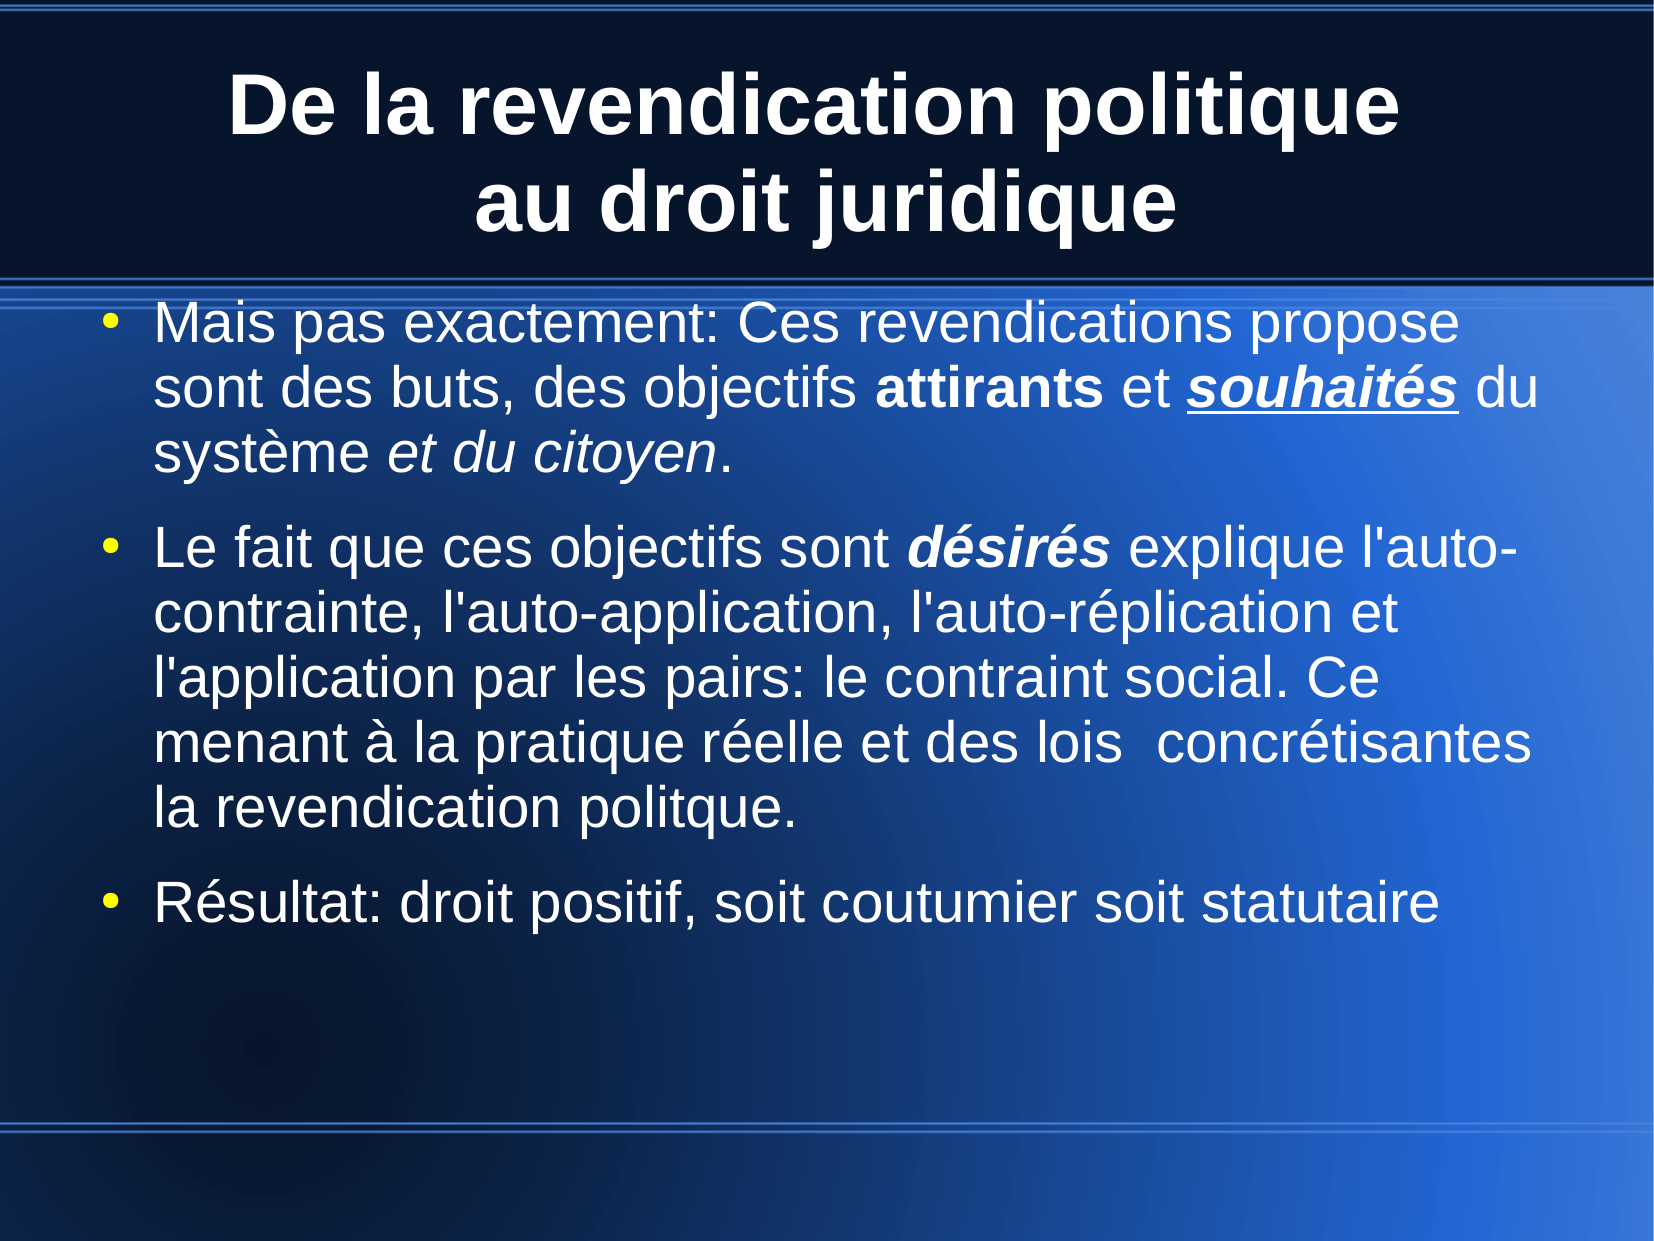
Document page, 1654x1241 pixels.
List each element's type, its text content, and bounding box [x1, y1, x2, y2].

title De la revendication politique au droit juridique [82, 49, 1571, 257]
list Mais pas exactement: Ces revendications propose sont des buts, des objectifs attirants et souhaités du système et du citoyen. Le fait que ces objectifs sont désirés explique l'auto-contrainte, l'auto-application, l'auto-réplication et l'application par les pairs: le contraint social. Ce menant à la pratique réelle et des lois concrétisantes la revendication politque. Résultat: droit positif, soit coutumier soit statutaire [82, 290, 1571, 1109]
picture [0, 0, 1654, 1241]
